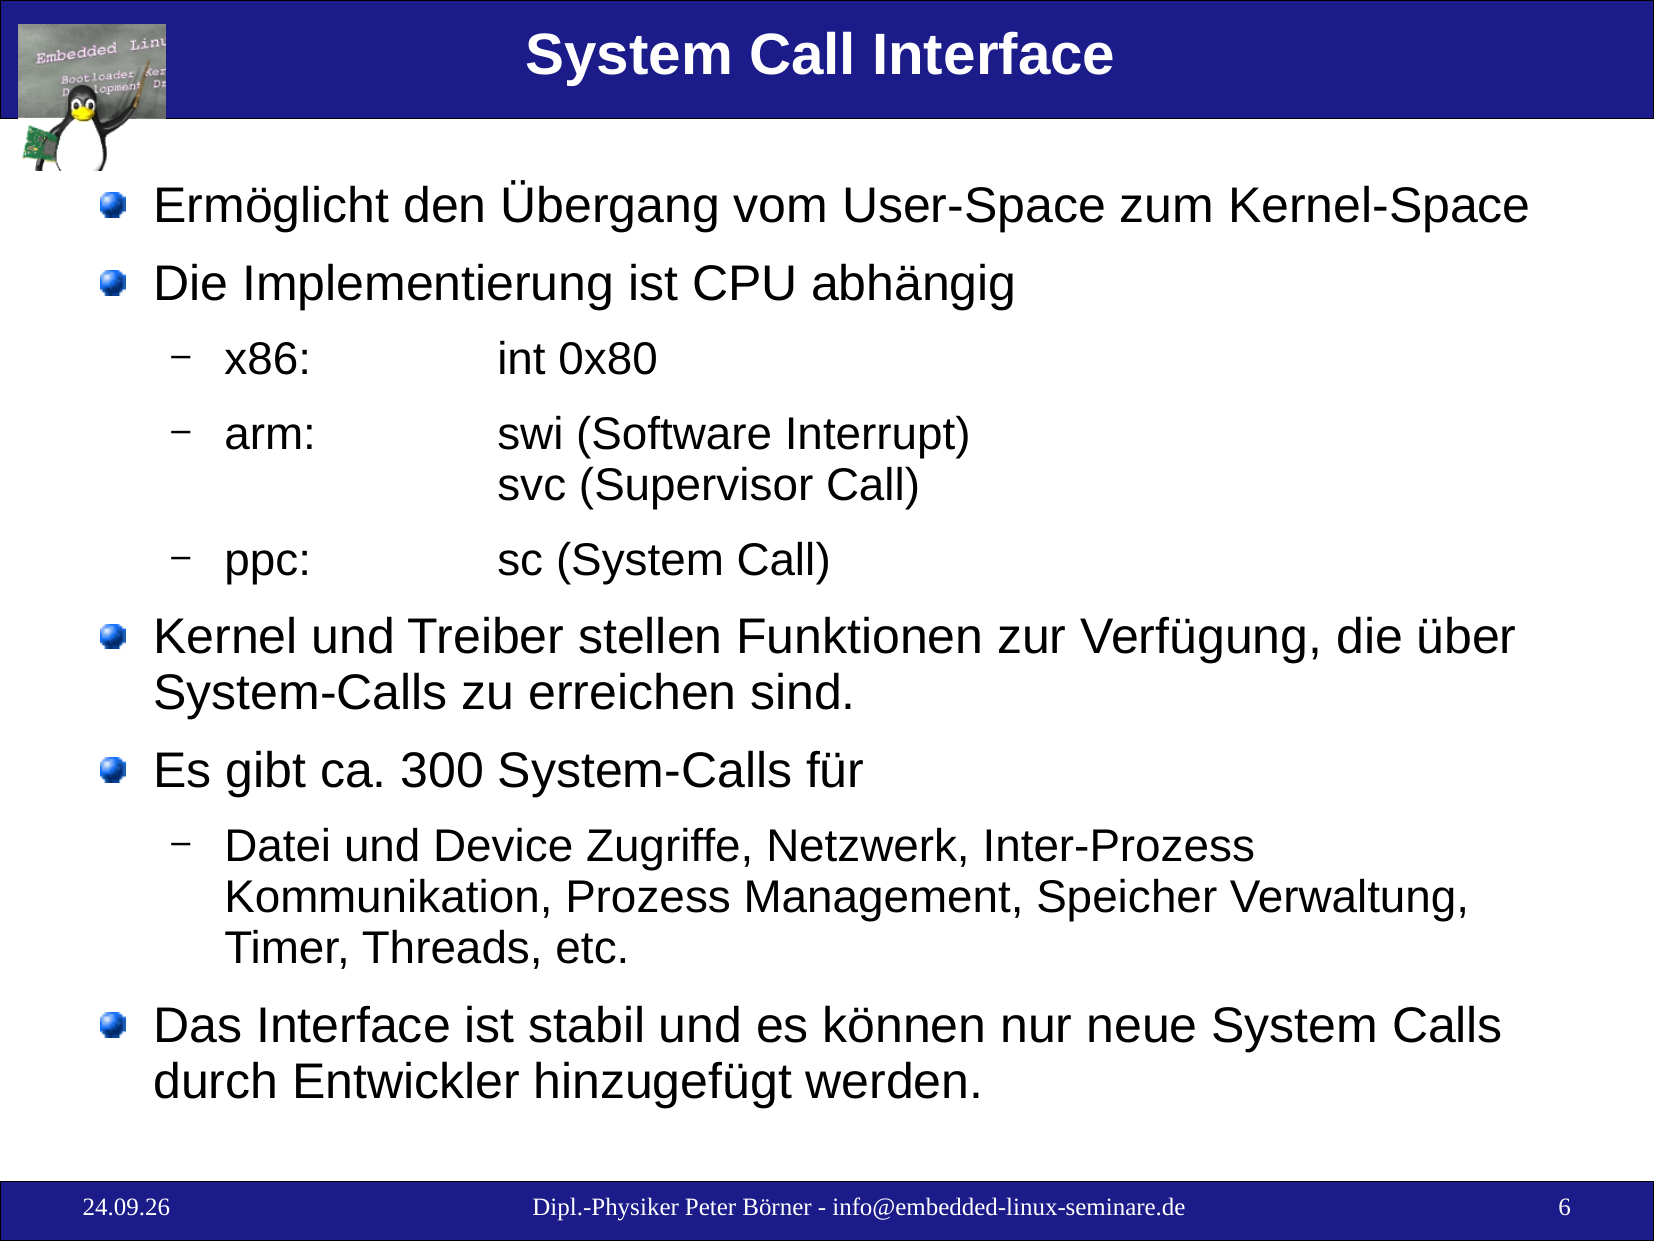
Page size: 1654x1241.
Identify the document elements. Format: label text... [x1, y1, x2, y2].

title System Call Interface [76, 19, 1565, 89]
list Ermöglicht den Übergang vom User-Space zum Kernel-Space Die Implementierung ist CPU abhängig x86: int 0x80 arm: swi (Software Interrupt) svc (Supervisor Call) ppc: sc (System Call) Kernel und Treiber stellen Funktionen zur Verfügung, die über System-Calls zu erreichen sind. Es gibt ca. 300 System-Calls für Datei und Device Zugriffe, Netzwerk, Inter-Prozess Kommunikation, Prozess Management, Speicher Verwaltung, Timer, Threads, etc. Das Interface ist stabil und es können nur neue System Calls durch Entwickler hinzugefügt werden. [82, 177, 1571, 1144]
picture [18, 24, 166, 171]
